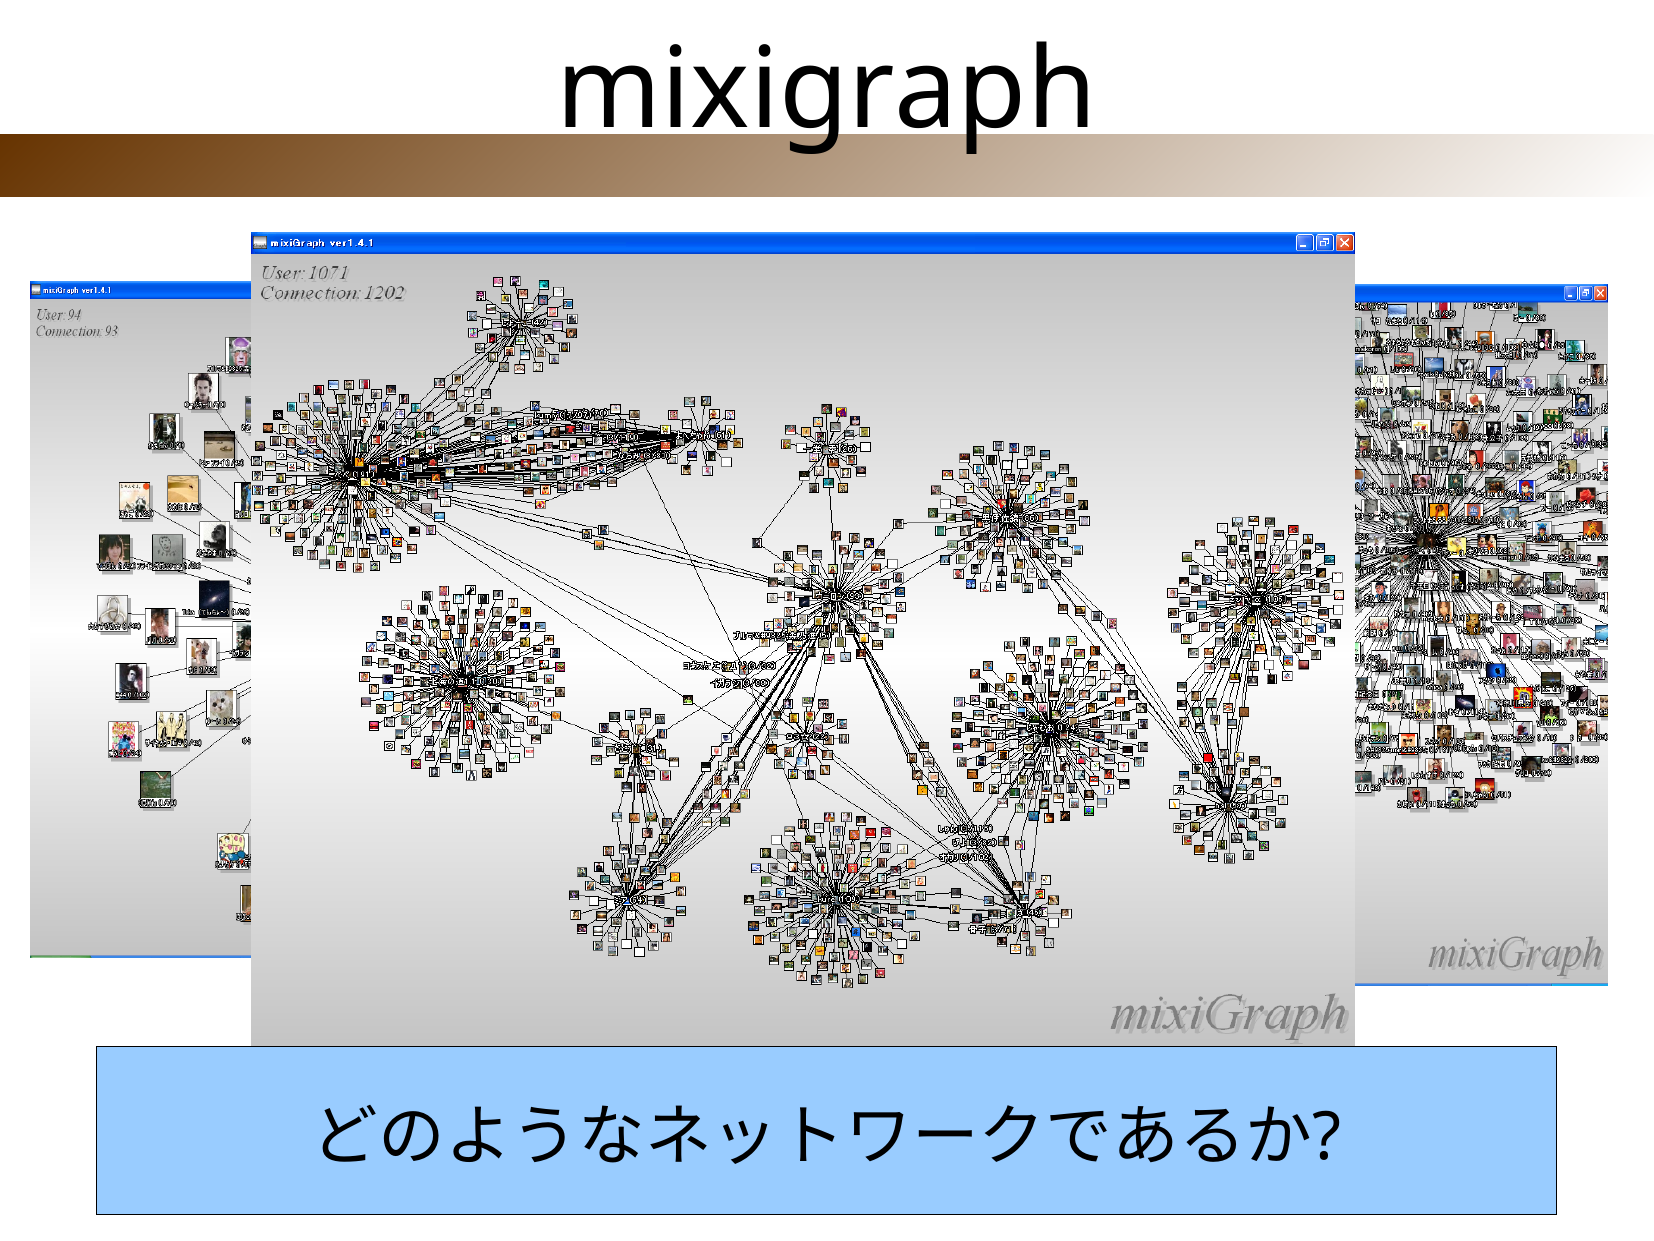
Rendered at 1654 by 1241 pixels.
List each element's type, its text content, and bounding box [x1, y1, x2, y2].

text_box どのようなネットワークであるか? [96, 1046, 1557, 1215]
text_box [0, 134, 1654, 197]
picture [30, 232, 1608, 1046]
text_box mixigraph [88, 0, 1565, 148]
